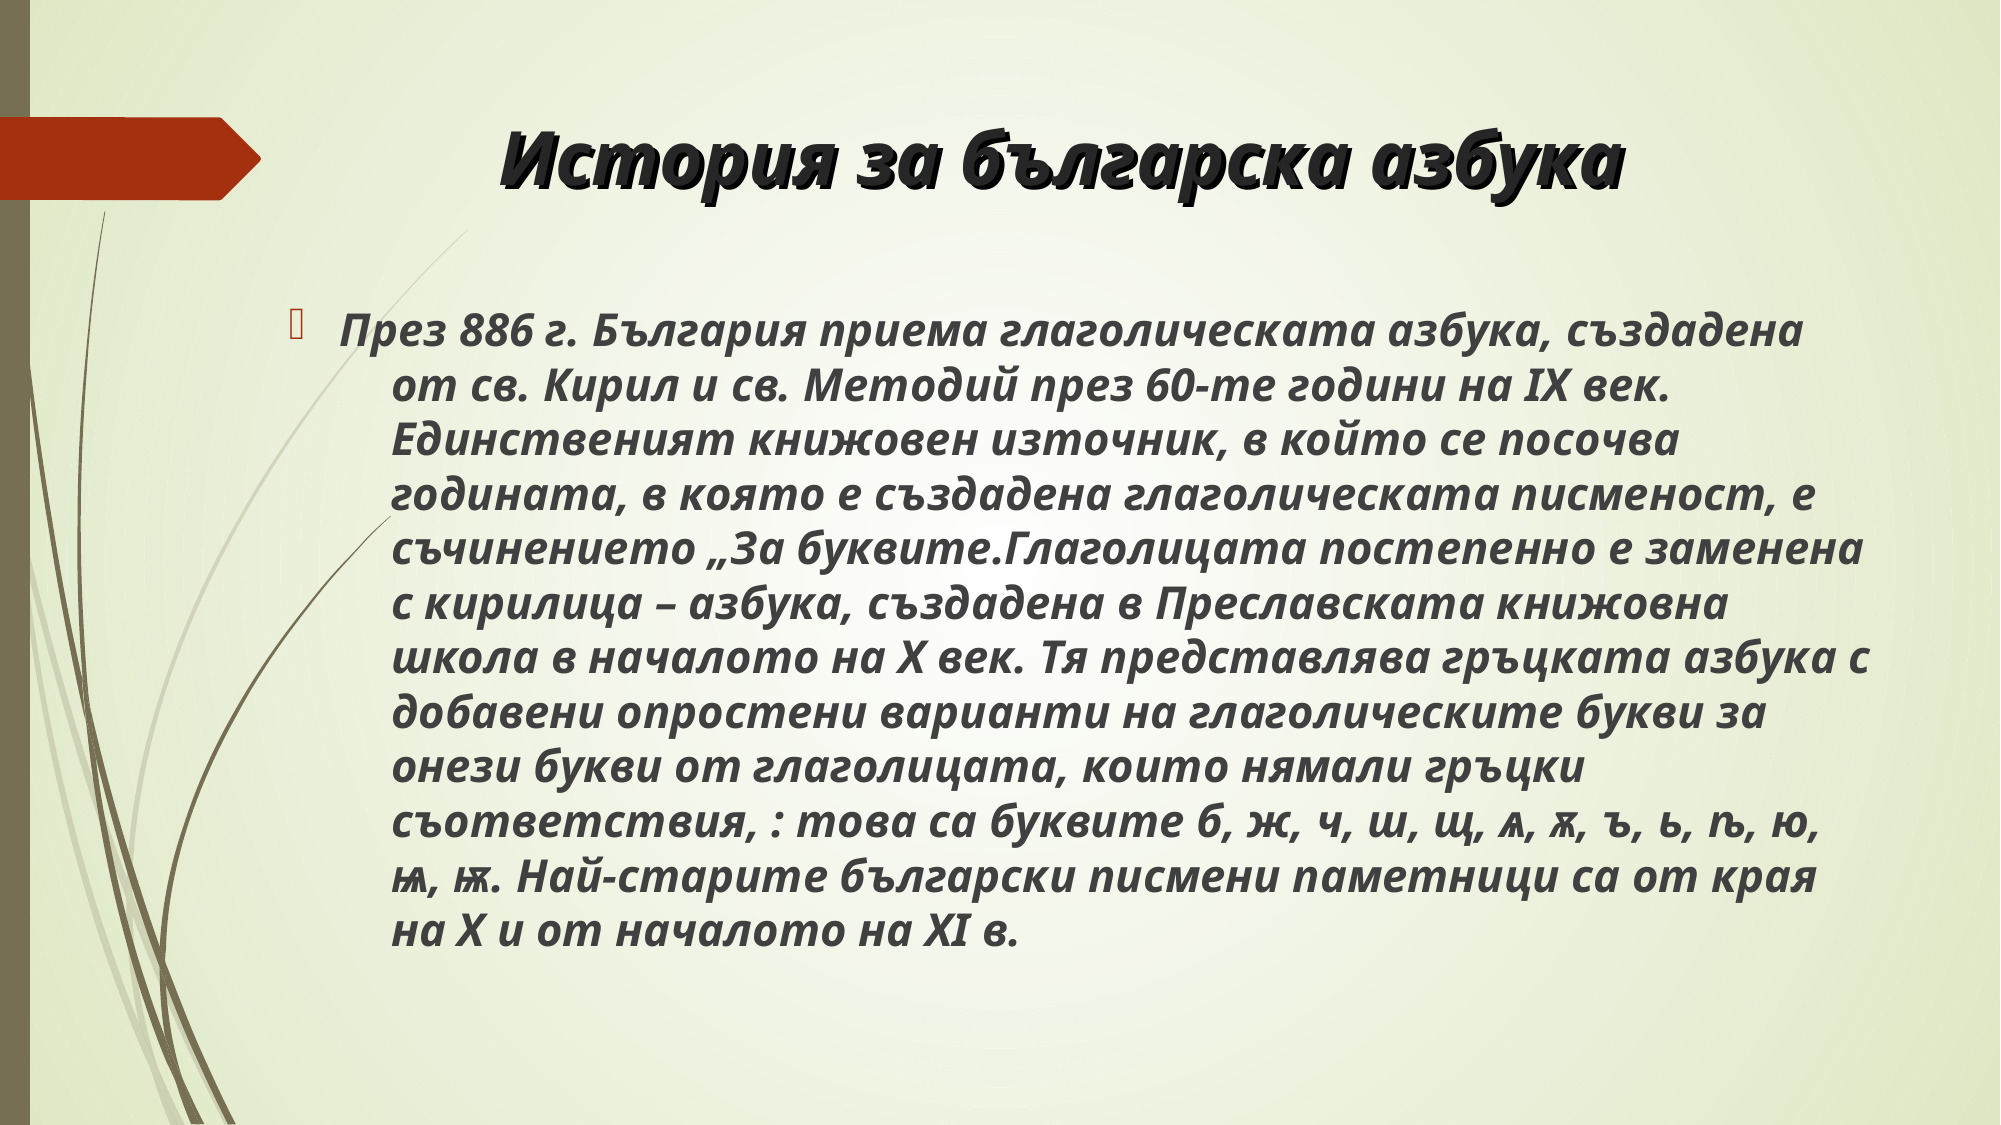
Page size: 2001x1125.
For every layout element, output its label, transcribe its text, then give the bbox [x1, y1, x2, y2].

title История за българска азбука [425, 102, 1888, 293]
list През 886 г. България приема глаголическата азбука, създадена от св. Кирил и св. Методий през 60-те години на IX век. Единственият книжовен източник, в който се посочва годината, в която е създадена глаголическата писменост, е съчинението „За буквите.Глаголицата постепенно е заменена с кирилица – азбука, създадена в Преславската книжовна школа в началото на X век. Тя представлява гръцката азбука с добавени опростени варианти на глаголическите букви за онези букви от глаголицата, които нямали гръцки съответствия, : това са буквите б, ж, ч, ш, щ, ѧ, ѫ, ъ, ь, ѣ, ю, ѩ, ѭ. Най-старите български писмени паметници са от края на X и от началото на XI в. [273, 293, 1888, 970]
